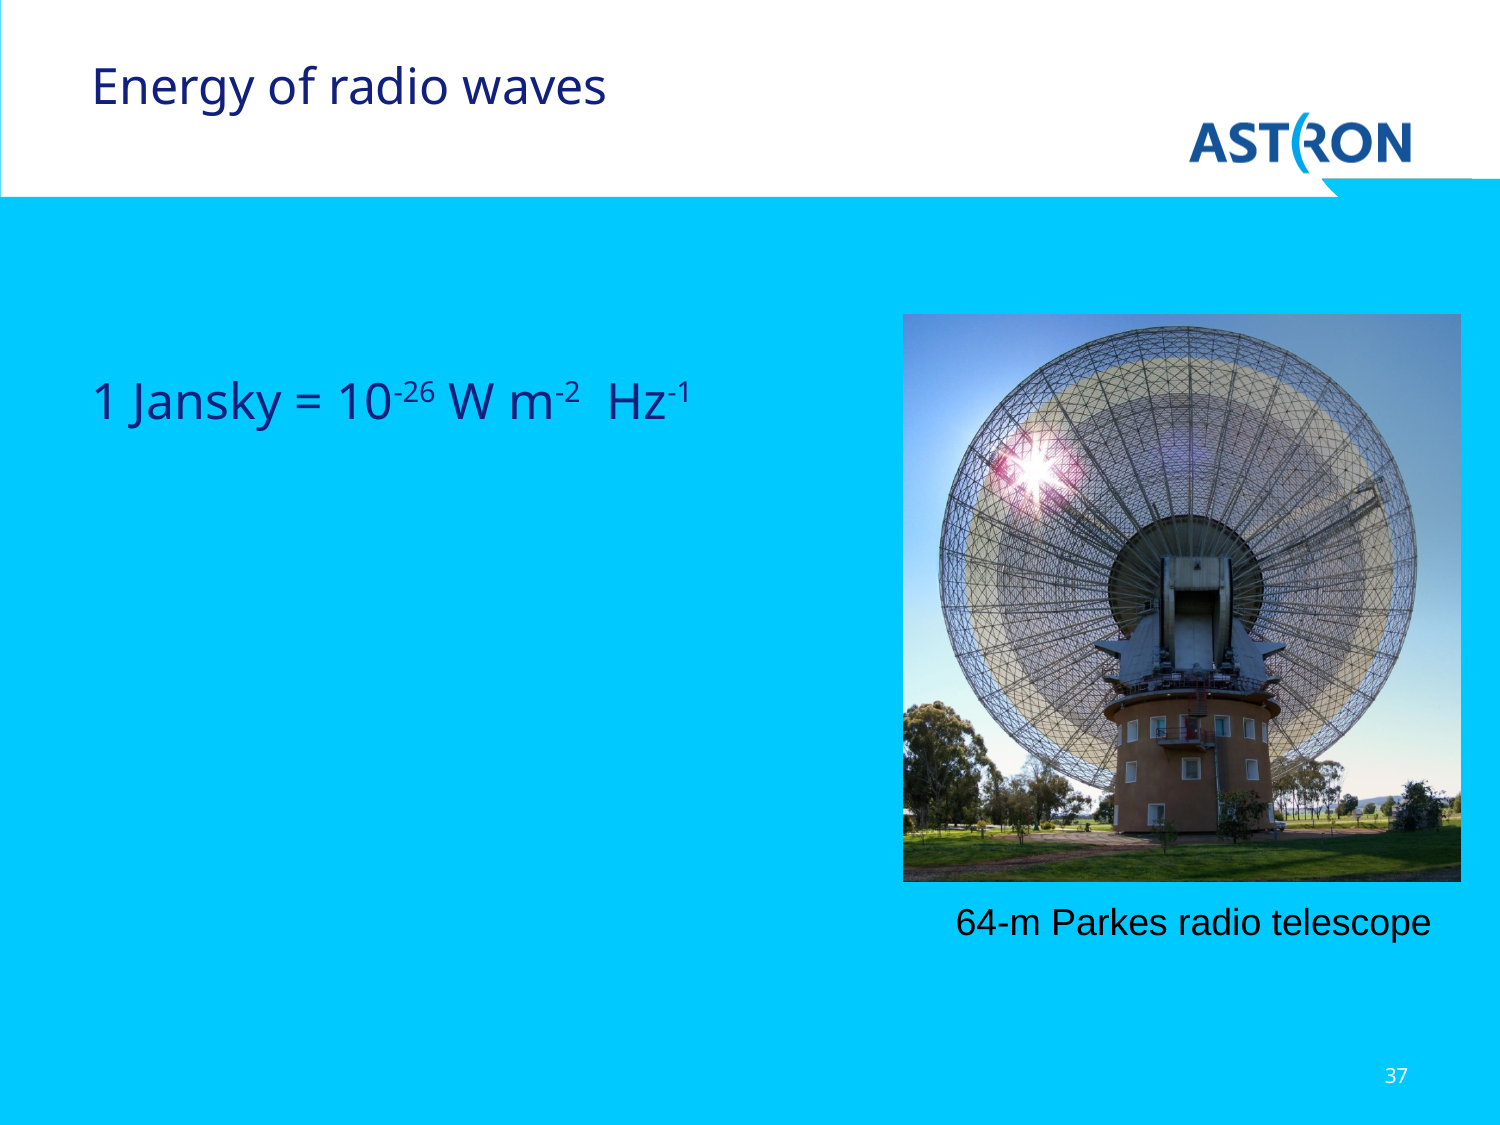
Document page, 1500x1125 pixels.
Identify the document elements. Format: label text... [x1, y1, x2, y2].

text_box 64-m Parkes radio telescope [940, 893, 1447, 951]
picture [0, 0, 1500, 196]
text_box 1 Jansky = 10-26 W m-2 Hz-1 [76, 350, 916, 725]
text_box <number> [1208, 1062, 1409, 1125]
text_box Energy of radio waves [76, 47, 1199, 195]
picture [904, 315, 1460, 881]
